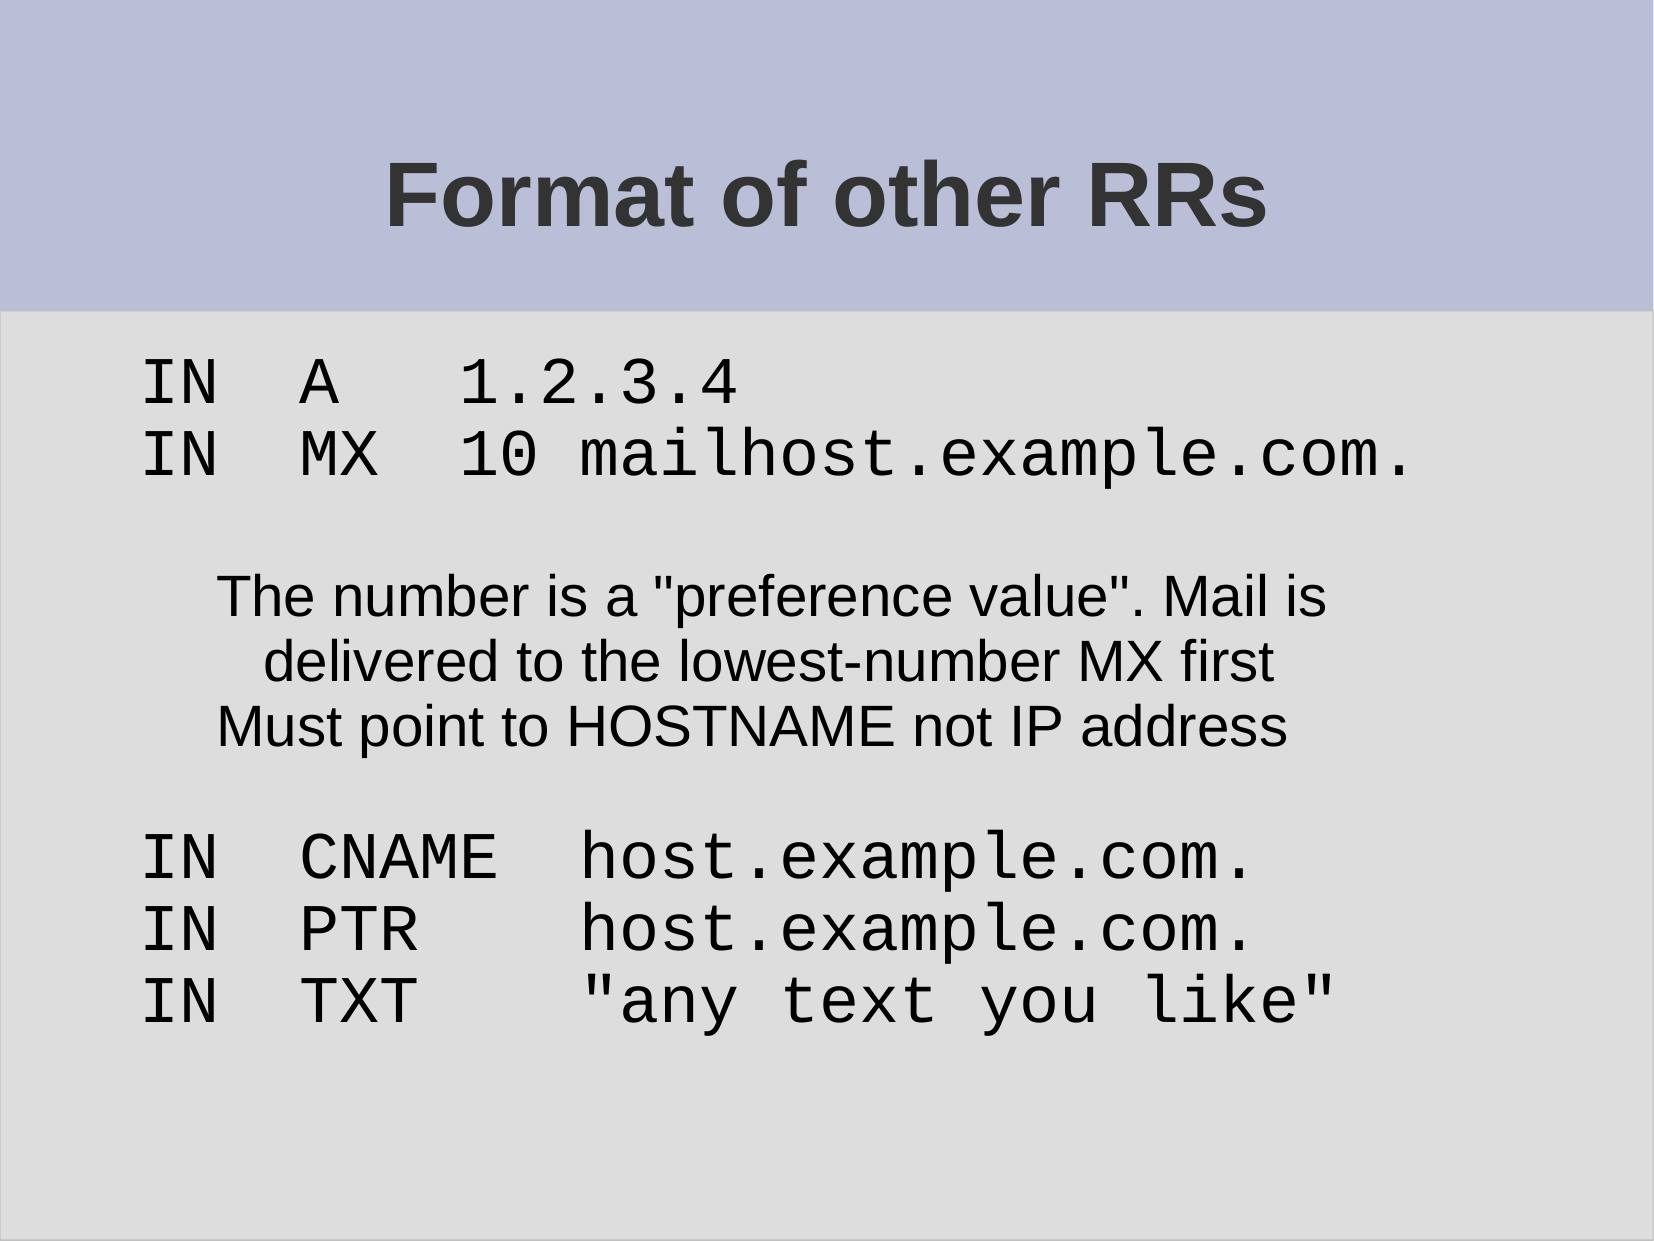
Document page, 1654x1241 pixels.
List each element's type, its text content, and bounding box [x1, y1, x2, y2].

title Format of other RRs [121, 91, 1534, 299]
list IN A 1.2.3.4 IN MX 10 mailhost.example.com. The number is a "preference value". Mail is delivered to the lowest-number MX first Must point to HOSTNAME not IP address IN CNAME host.example.com. IN PTR host.example.com. IN TXT "any text you like" [121, 344, 1534, 1127]
